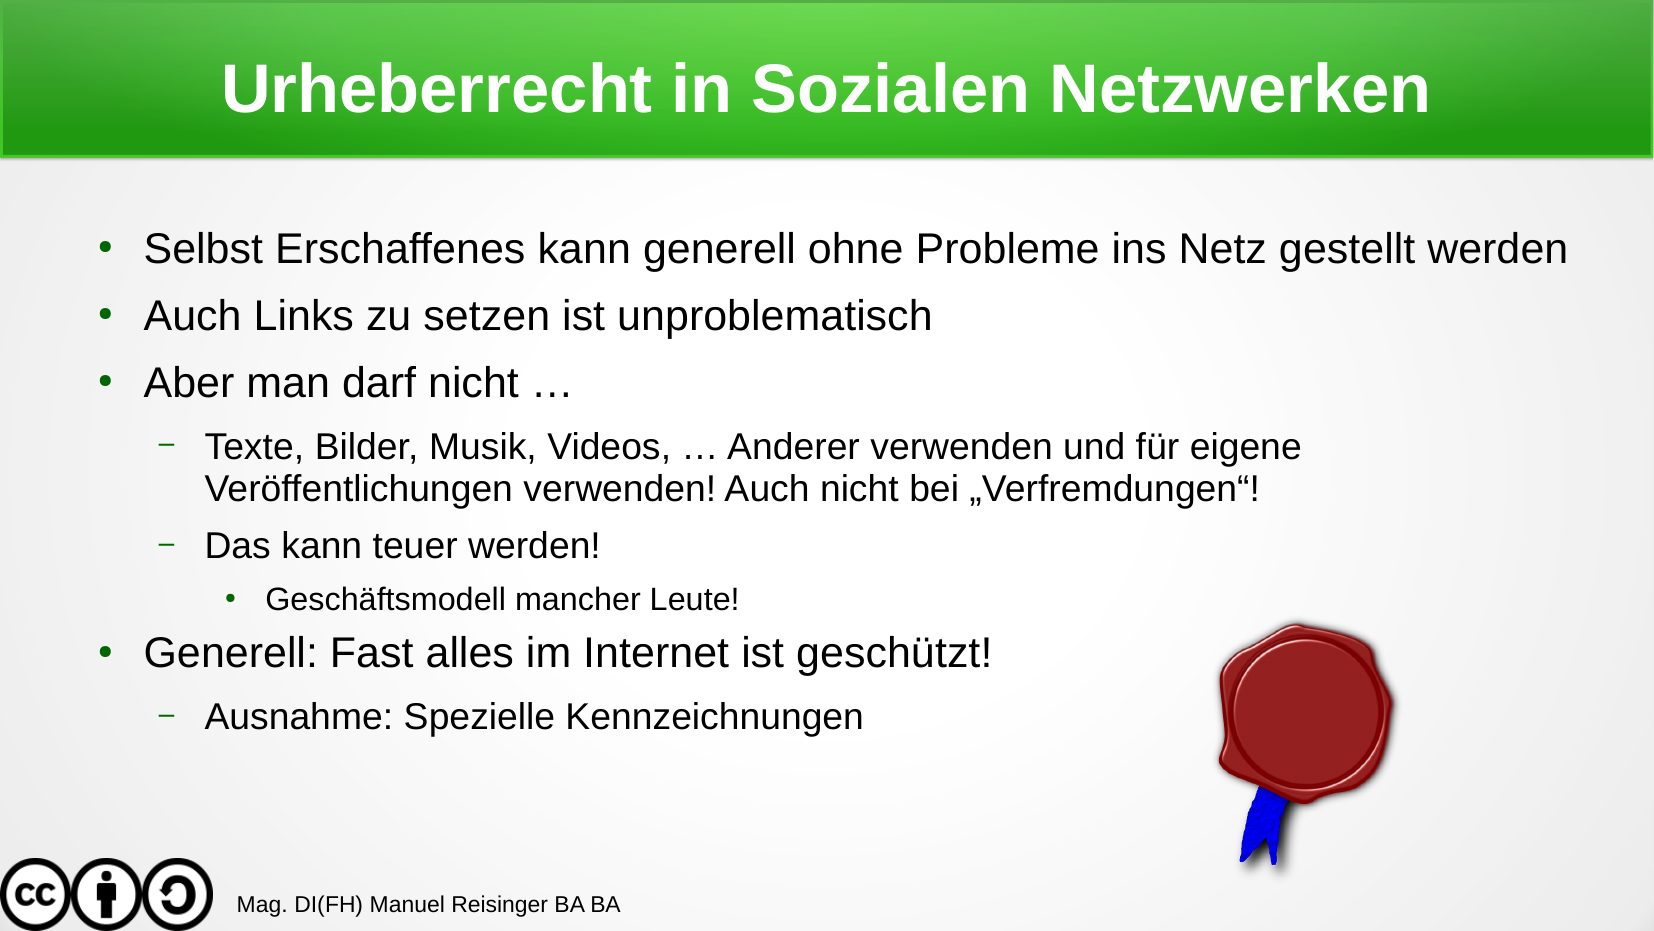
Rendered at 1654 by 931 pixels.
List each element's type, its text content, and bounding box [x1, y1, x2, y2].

list Selbst Erschaffenes kann generell ohne Probleme ins Netz gestellt werden Auch Links zu setzen ist unproblematisch Aber man darf nicht … Texte, Bilder, Musik, Videos, … Anderer verwenden und für eigene Veröffentlichungen verwenden! Auch nicht bei „Verfremdungen“! Das kann teuer werden! Geschäftsmodell mancher Leute! Generell: Fast alles im Internet ist geschützt! Ausnahme: Spezielle Kennzeichnungen [82, 224, 1571, 764]
title Urheberrecht in Sozialen Netzwerken [82, 35, 1571, 142]
picture [1194, 597, 1418, 886]
picture [0, 858, 213, 931]
